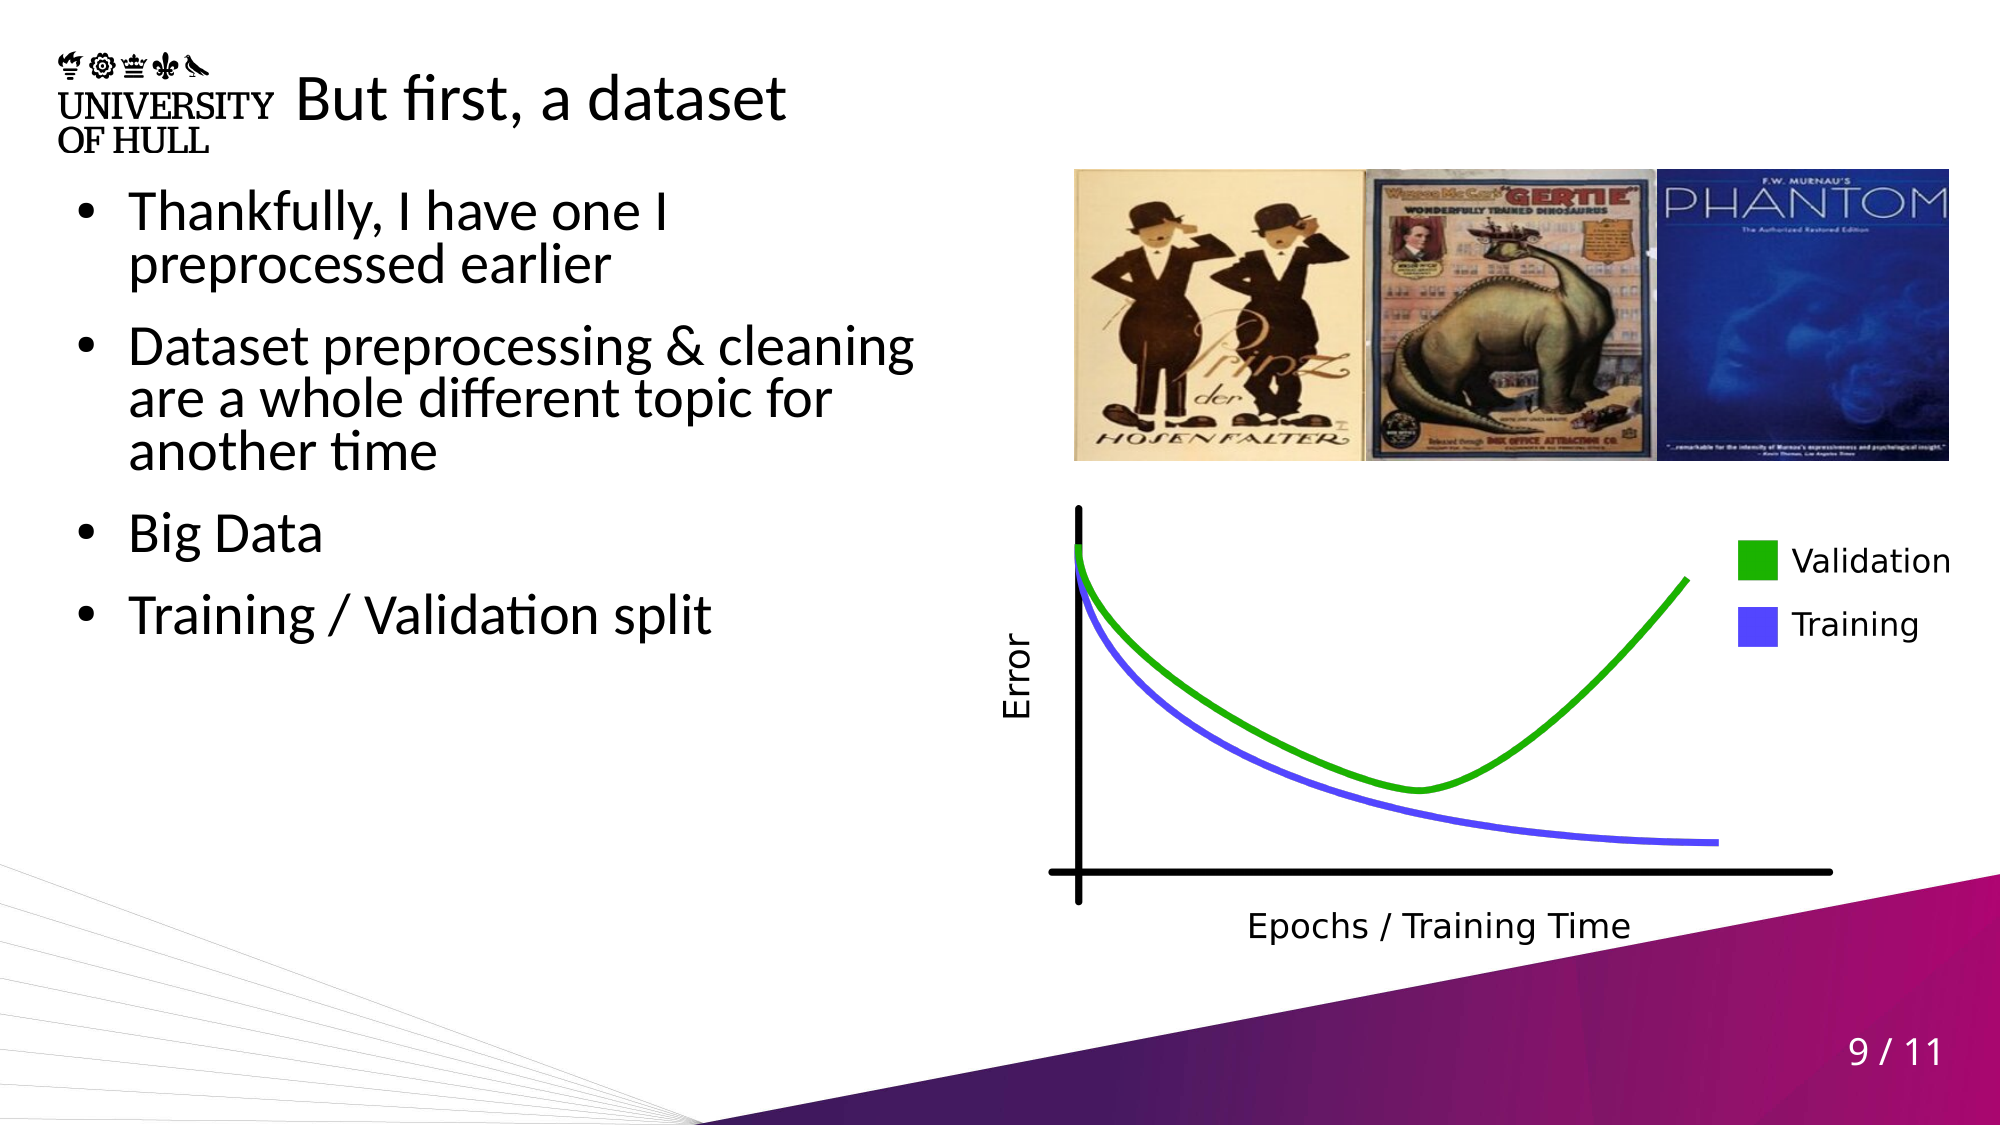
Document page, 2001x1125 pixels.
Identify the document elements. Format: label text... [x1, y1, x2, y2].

picture [0, 0, 2000, 1125]
list Thankfully, I have one I preprocessed earlier Dataset preprocessing & cleaning are a whole different topic for another time Big Data Training / Validation split [58, 188, 957, 957]
text_box <number> / 11 [1570, 1015, 1961, 1087]
title But first, a dataset [295, 42, 1932, 166]
